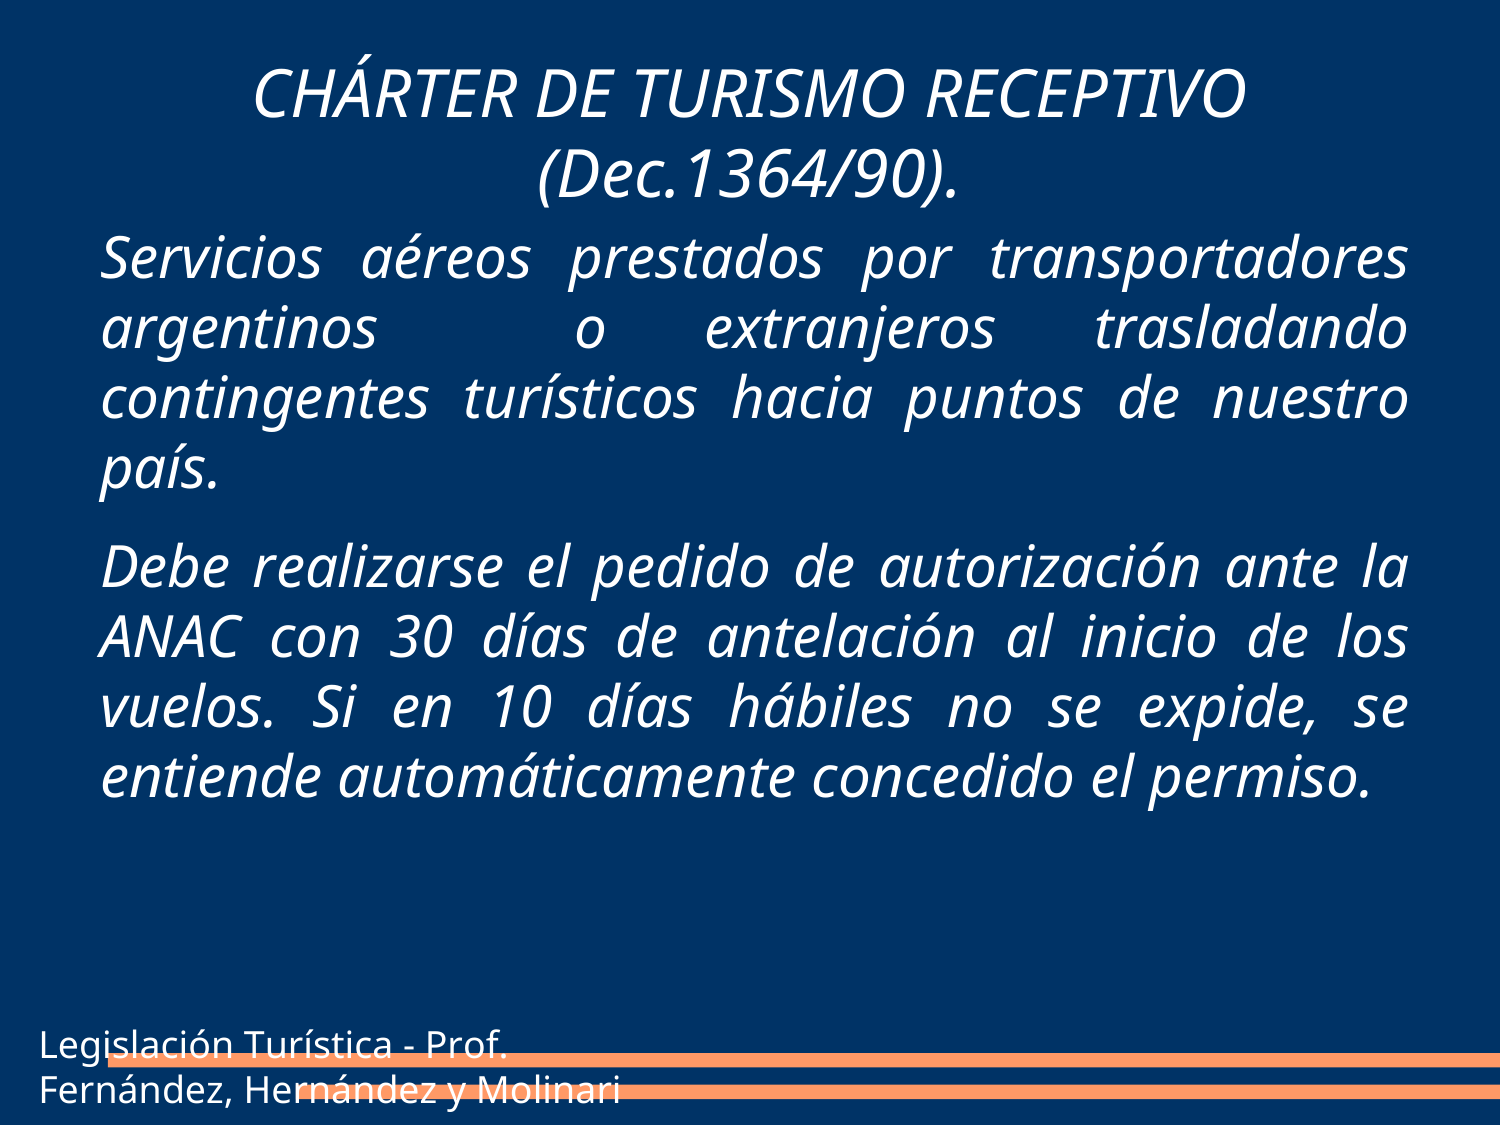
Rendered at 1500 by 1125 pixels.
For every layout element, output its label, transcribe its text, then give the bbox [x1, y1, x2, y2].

title CHÁRTER DE TURISMO RECEPTIVO (Dec.1364/90). [75, 43, 1425, 212]
footer Legislación Turística - Prof. Fernández, Hernández y Molinari [23, 1013, 723, 1063]
list Servicios aéreos prestados por transportadores argentinos o extranjeros trasladando contingentes turísticos hacia puntos de nuestro país. Debe realizarse el pedido de autorización ante la ANAC con 30 días de antelación al inicio de los vuelos. Si en 10 días hábiles no se expide, se entiende automáticamente concedido el permiso. [75, 212, 1425, 916]
